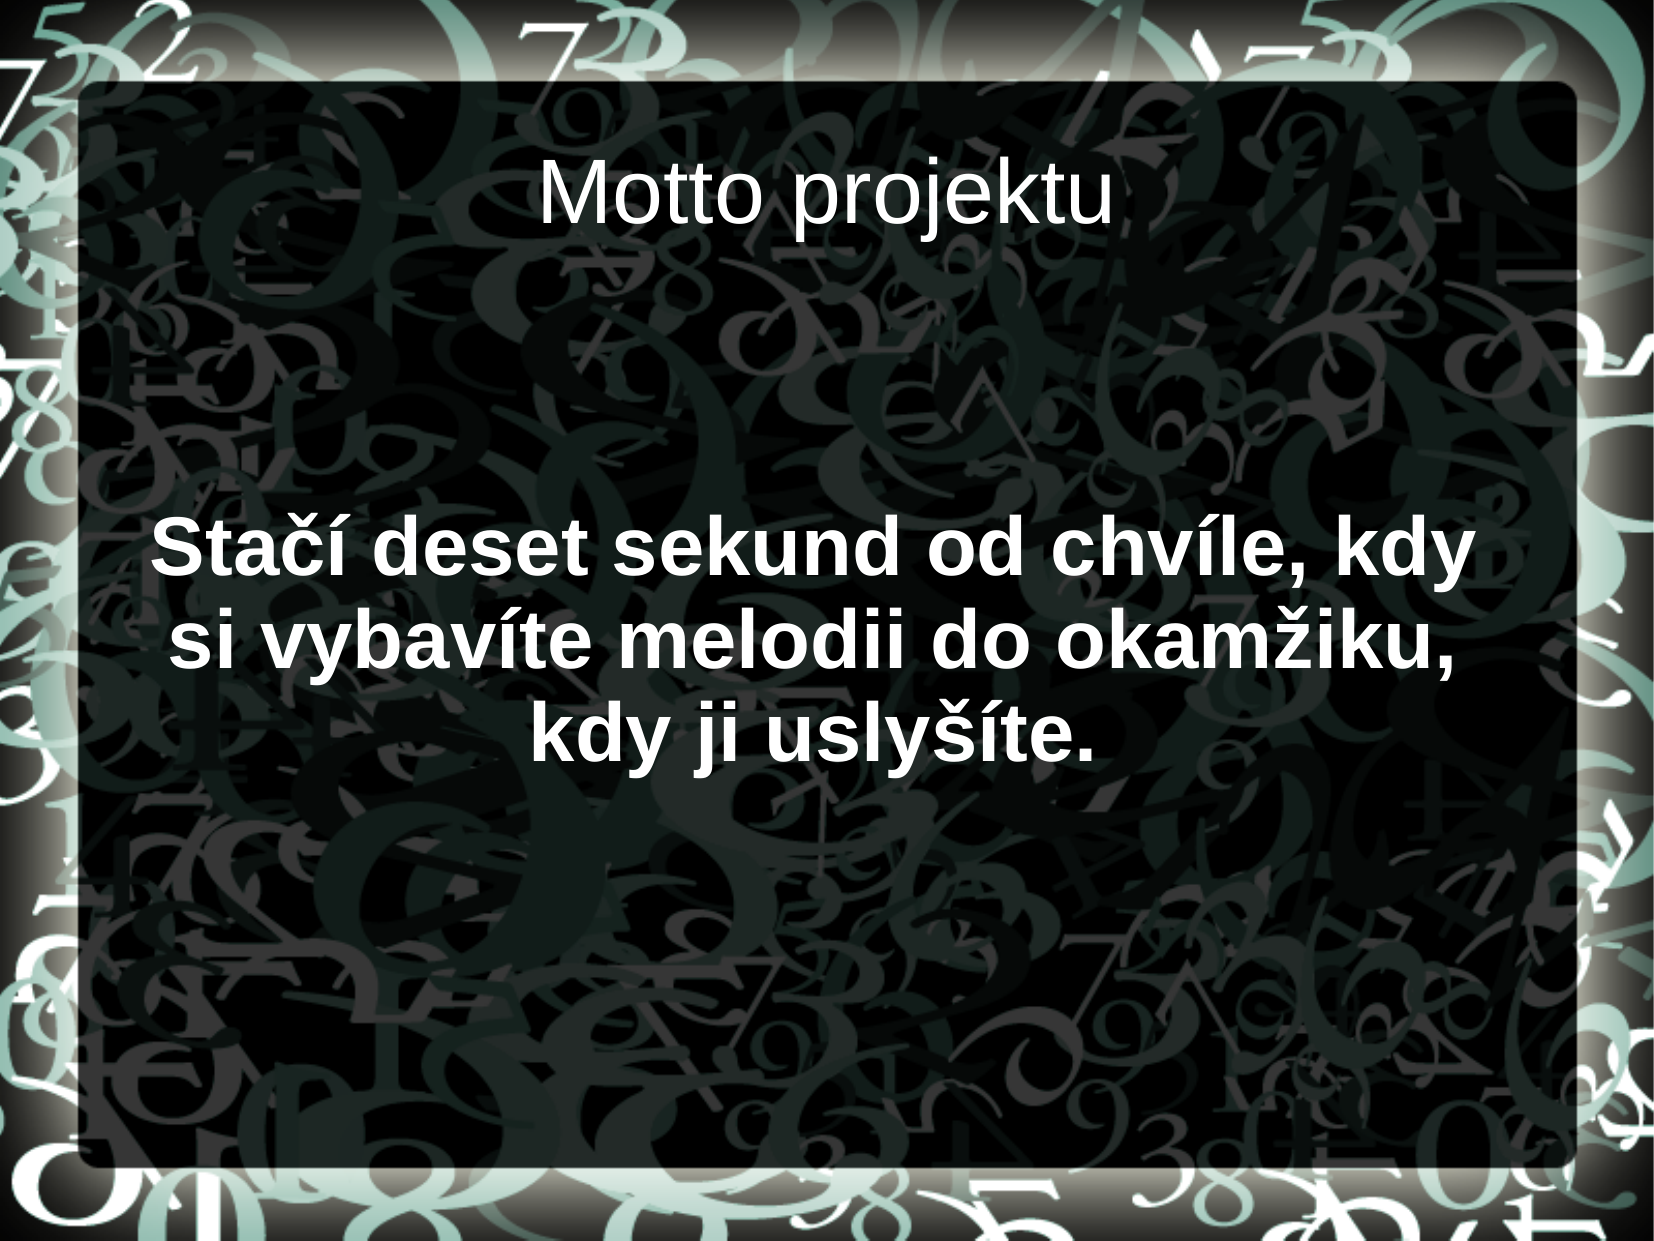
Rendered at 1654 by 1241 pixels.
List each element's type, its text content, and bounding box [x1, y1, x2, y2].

subtitle Stačí deset sekund od chvíle, kdy si vybavíte melodii do okamžiku, kdy ji uslyšíte. [118, 364, 1509, 916]
picture [0, 0, 1654, 1241]
title Motto projektu [82, 88, 1571, 296]
